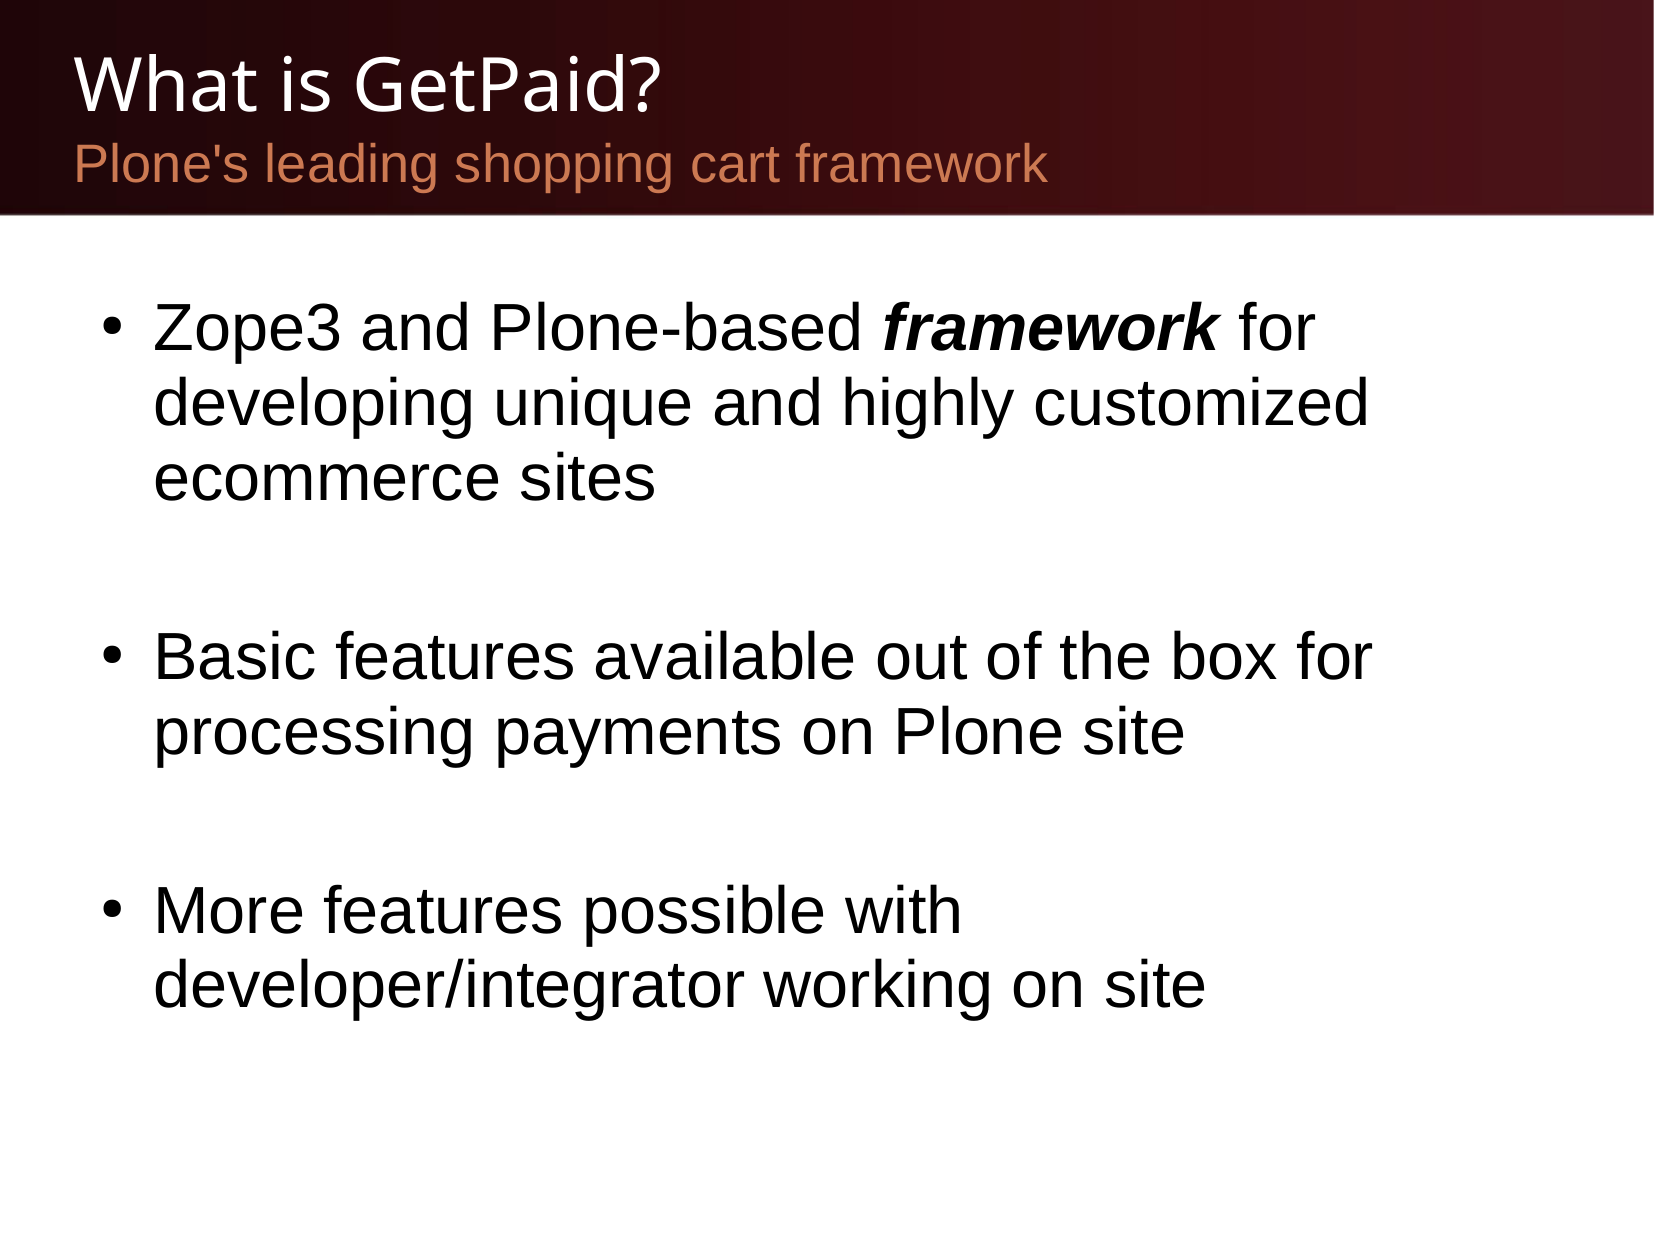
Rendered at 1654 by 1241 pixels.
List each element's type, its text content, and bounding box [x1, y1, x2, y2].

list Zope3 and Plone-based framework for developing unique and highly customized ecommerce sites Basic features available out of the box for processing payments on Plone site More features possible with developer/integrator working on site [82, 290, 1571, 1109]
text_box What is GetPaid? Plone's leading shopping cart framework [59, 23, 1554, 205]
picture [0, 0, 1654, 1241]
